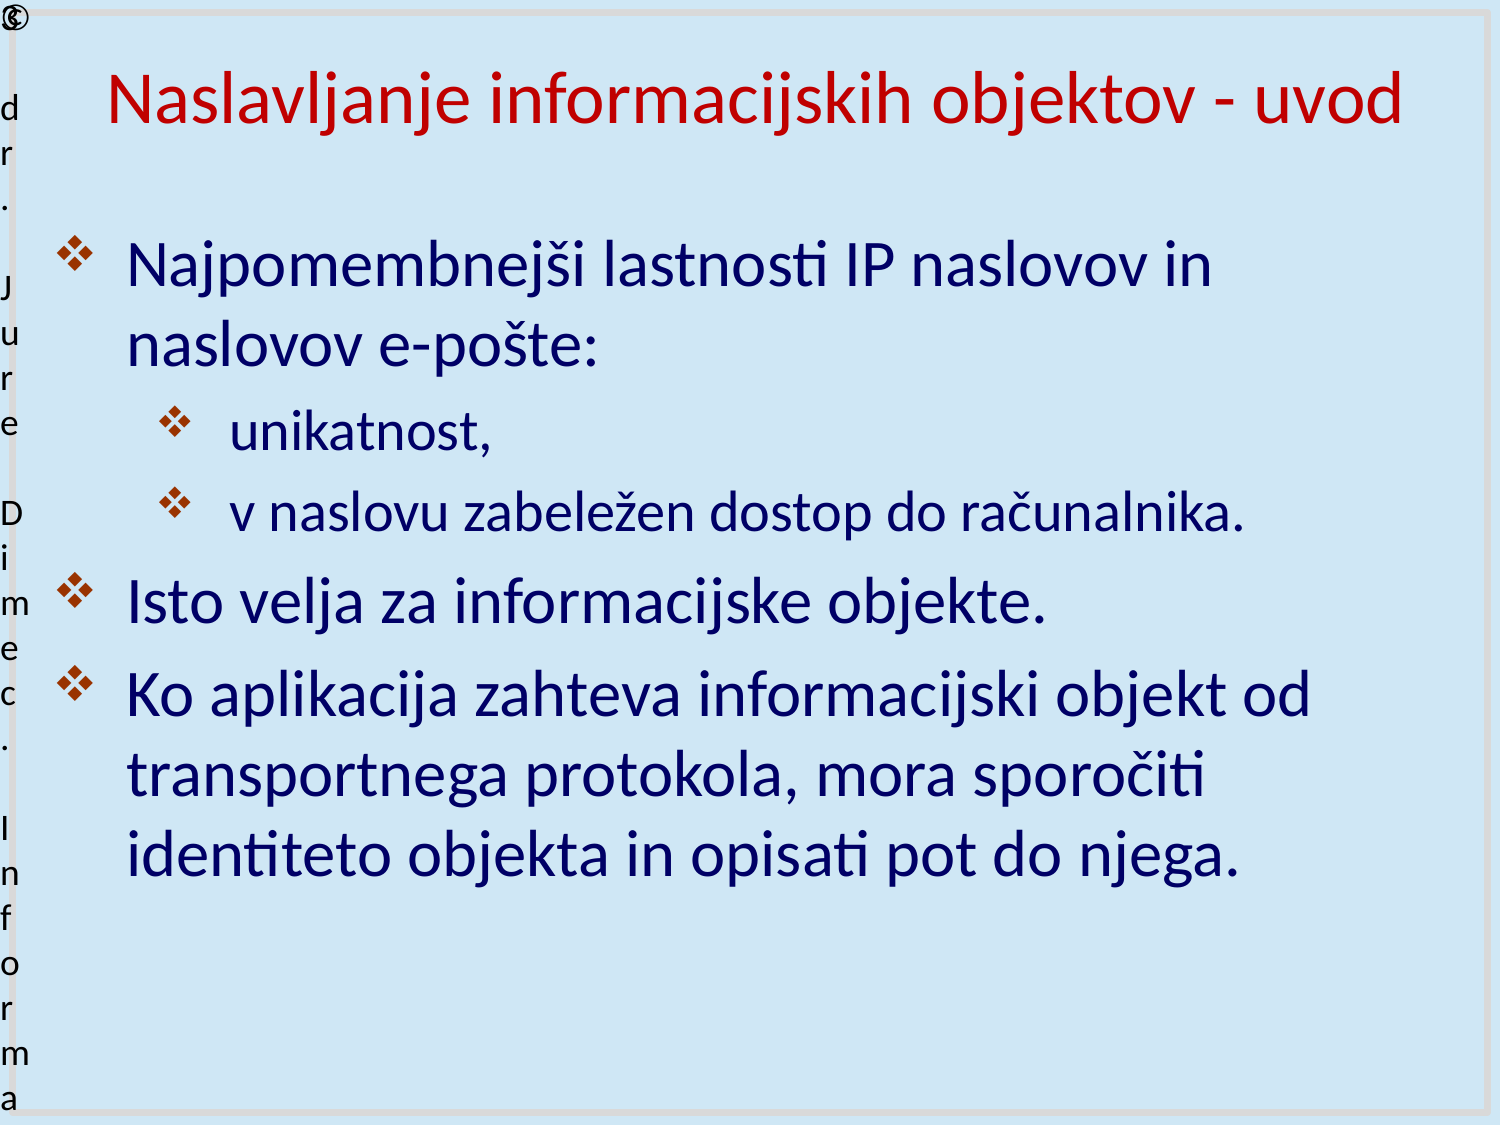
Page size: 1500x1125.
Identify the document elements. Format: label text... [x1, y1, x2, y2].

list Najpomembnejši lastnosti IP naslovov in naslovov e-pošte: unikatnost, v naslovu zabeležen dostop do računalnika. Isto velja za informacijske objekte. Ko aplikacija zahteva informacijski objekt od transportnega protokola, mora sporočiti identiteto objekta in opisati pot do njega. [37, 212, 1475, 1050]
title Naslavljanje informacijskih objektov - uvod [37, 37, 1475, 150]
